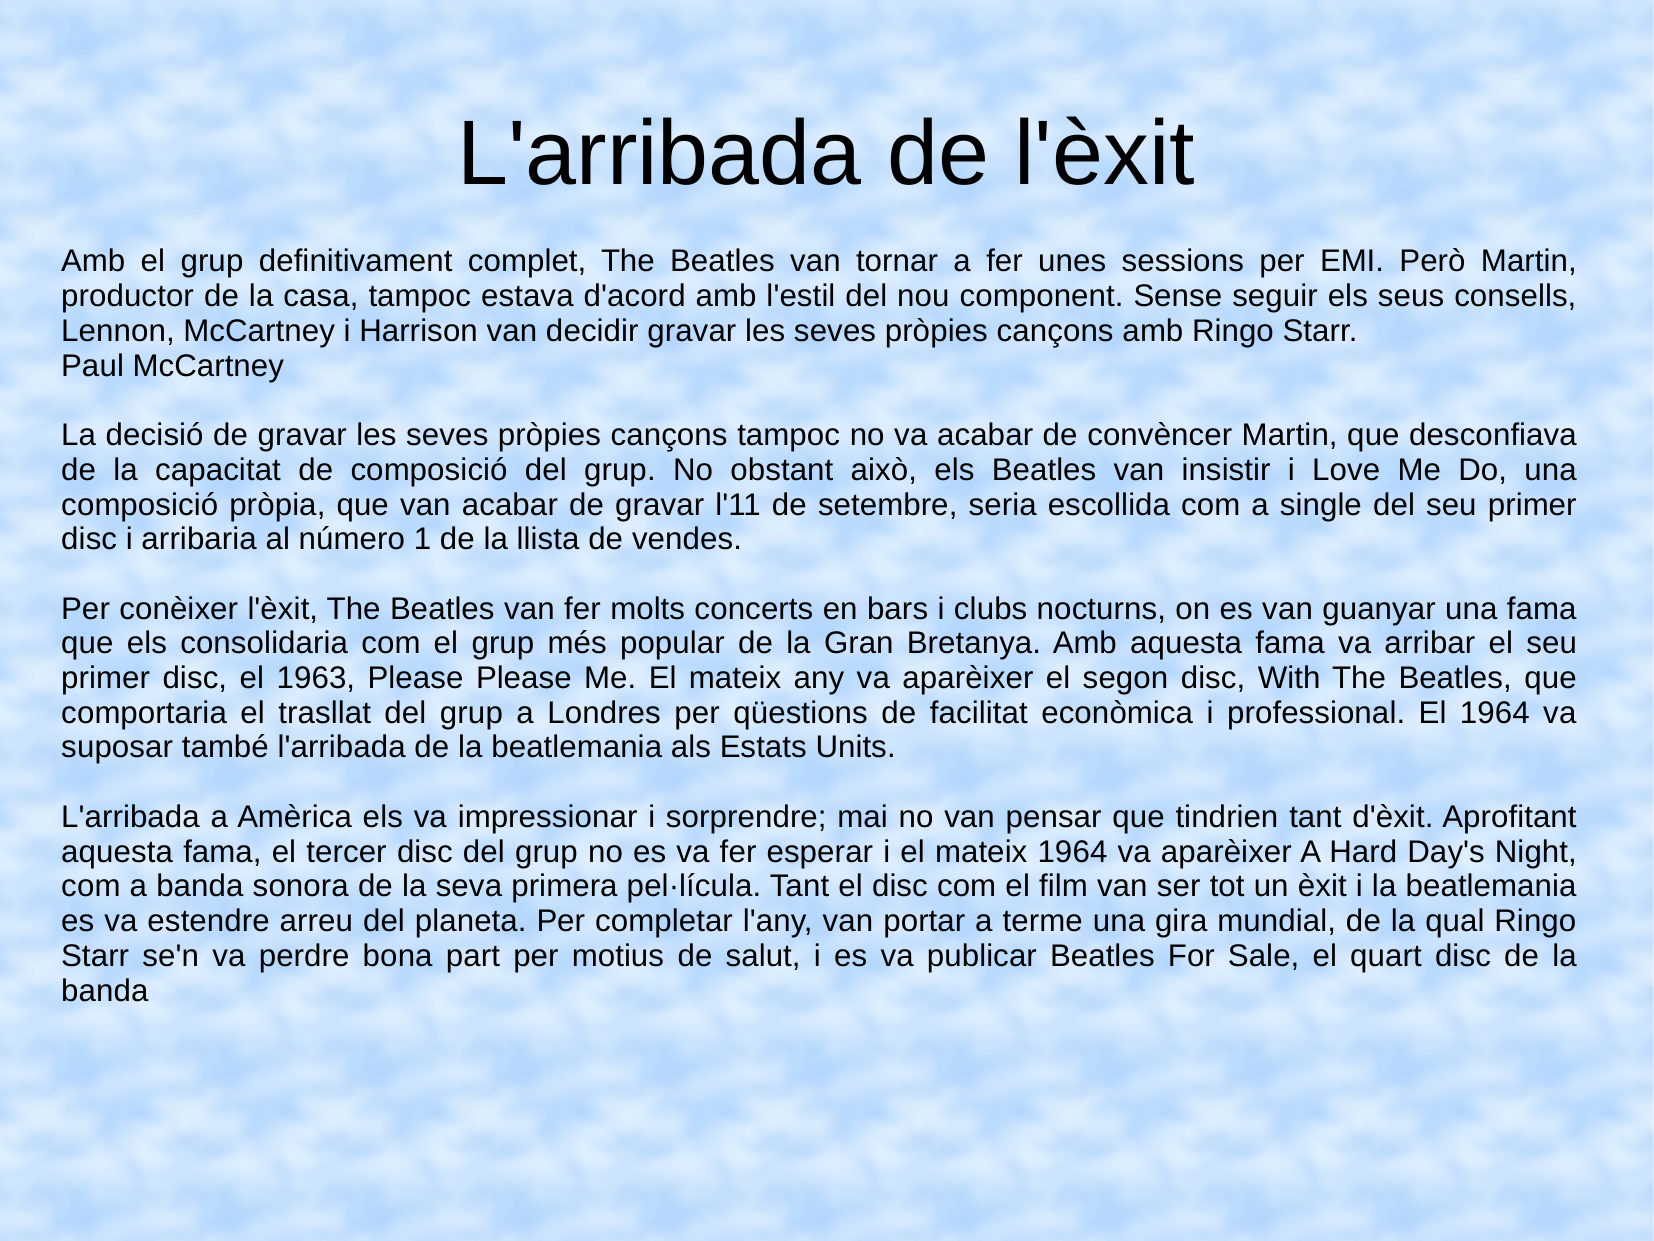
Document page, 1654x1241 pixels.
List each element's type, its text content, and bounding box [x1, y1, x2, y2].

picture [0, 0, 1654, 1241]
text_box Amb el grup definitivament complet, The Beatles van tornar a fer unes sessions per EMI. Però Martin, productor de la casa, tampoc estava d'acord amb l'estil del nou component. Sense seguir els seus consells, Lennon, McCartney i Harrison van decidir gravar les seves pròpies cançons amb Ringo Starr. Paul McCartney La decisió de gravar les seves pròpies cançons tampoc no va acabar de convèncer Martin, que desconfiava de la capacitat de composició del grup. No obstant això, els Beatles van insistir i Love Me Do, una composició pròpia, que van acabar de gravar l'11 de setembre, seria escollida com a single del seu primer disc i arribaria al número 1 de la llista de vendes. Per conèixer l'èxit, The Beatles van fer molts concerts en bars i clubs nocturns, on es van guanyar una fama que els consolidaria com el grup més popular de la Gran Bretanya. Amb aquesta fama va arribar el seu primer disc, el 1963, Please Please Me. El mateix any va aparèixer el segon disc, With The Beatles, que comportaria el trasllat del grup a Londres per qüestions de facilitat econòmica i professional. El 1964 va suposar també l'arribada de la beatlemania als Estats Units. L'arribada a Amèrica els va impressionar i sorprendre; mai no van pensar que tindrien tant d'èxit. Aprofitant aquesta fama, el tercer disc del grup no es va fer esperar i el mateix 1964 va aparèixer A Hard Day's Night, com a banda sonora de la seva primera pel·lícula. Tant el disc com el film van ser tot un èxit i la beatlemania es va estendre arreu del planeta. Per completar l'any, van portar a terme una gira mundial, de la qual Ringo Starr se'n va perdre bona part per motius de salut, i es va publicar Beatles For Sale, el quart disc de la banda [46, 236, 1595, 1219]
title L'arribada de l'èxit [82, 49, 1571, 236]
